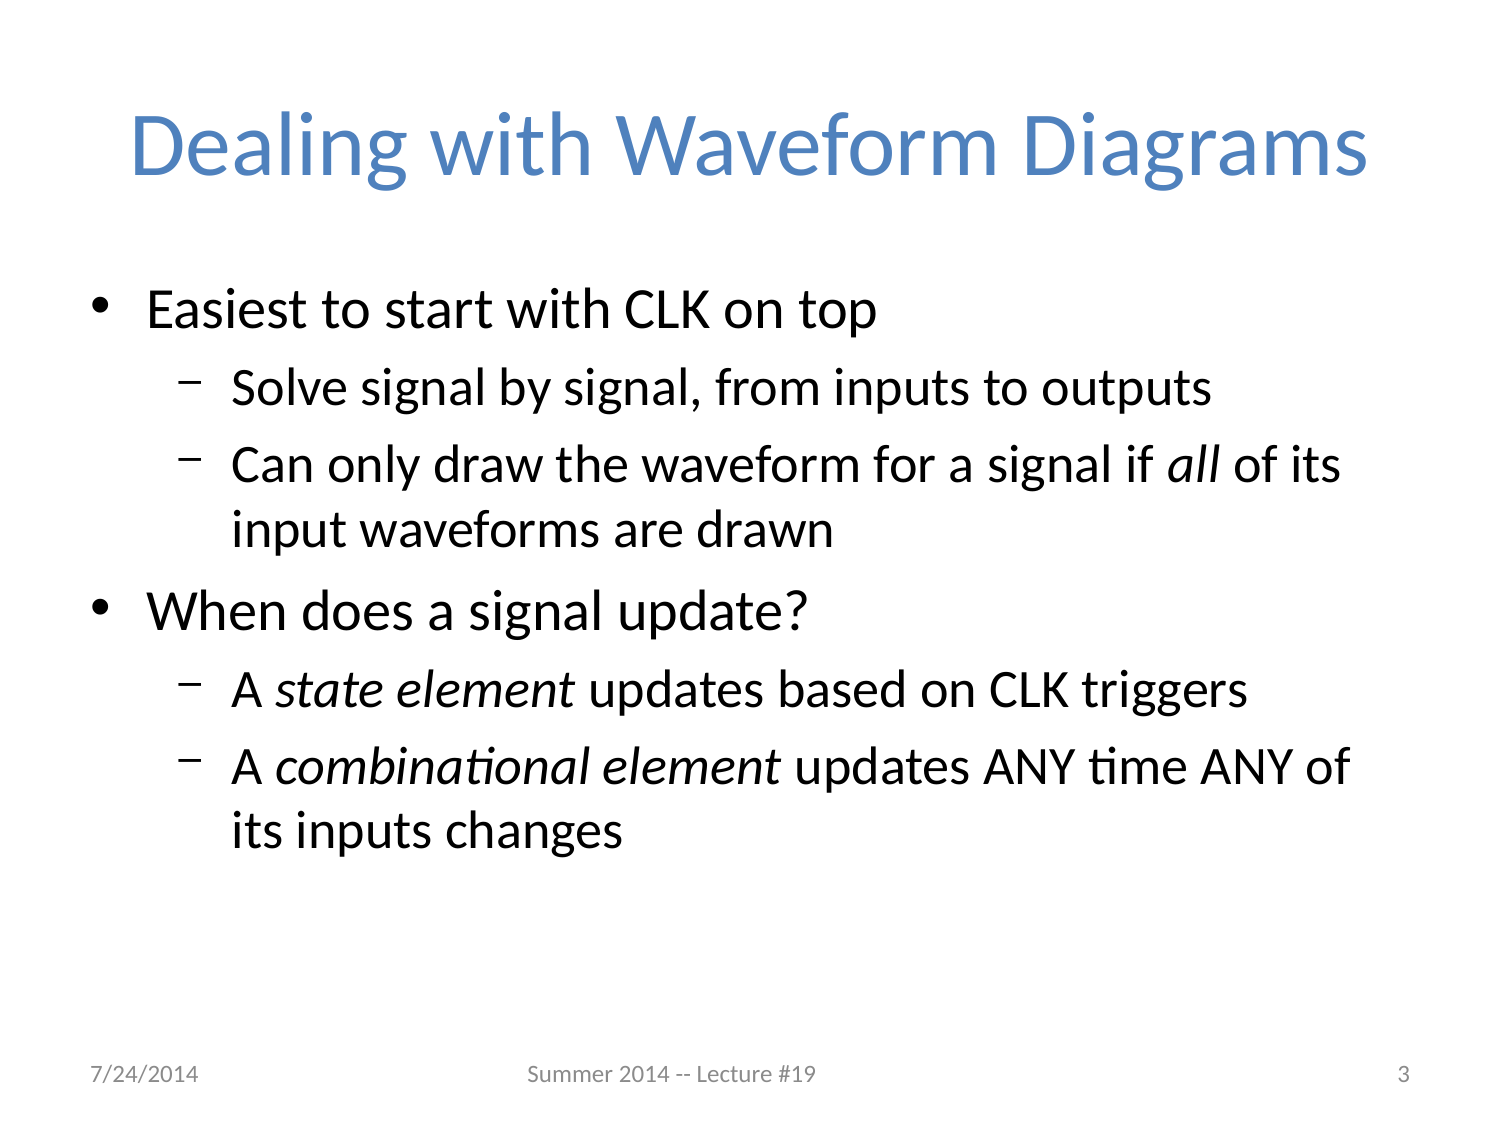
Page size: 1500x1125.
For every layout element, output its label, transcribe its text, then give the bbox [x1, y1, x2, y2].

slide_number <number> [1074, 1042, 1425, 1103]
footer Summer 2014 -- Lecture #19 [512, 1042, 988, 1103]
slide_number 7/24/2014 [75, 1042, 425, 1103]
list Easiest to start with CLK on top Solve signal by signal, from inputs to outputs Can only draw the waveform for a signal if all of its input waveforms are drawn When does a signal update? A state element updates based on CLK triggers A combinational element updates ANY time ANY of its inputs changes [75, 262, 1425, 1073]
title Dealing with Waveform Diagrams [75, 45, 1425, 233]
